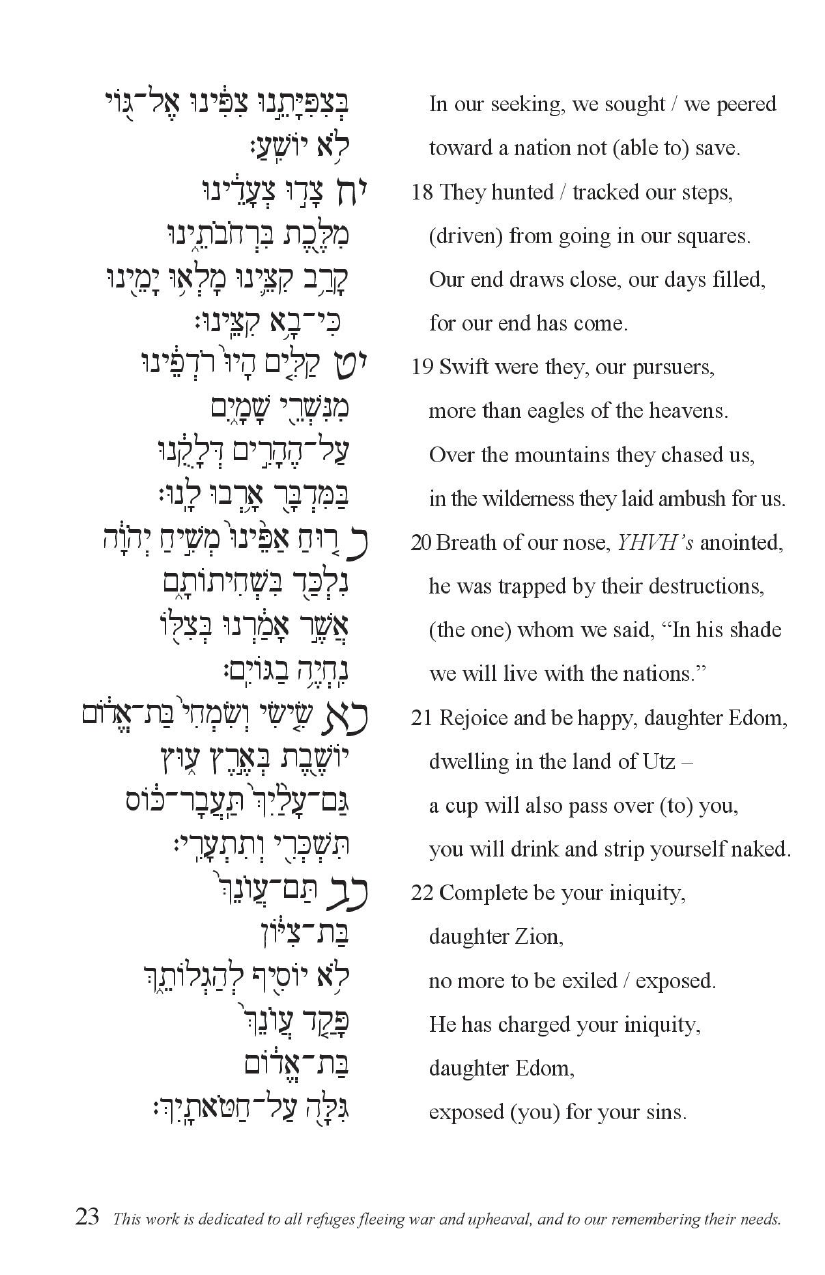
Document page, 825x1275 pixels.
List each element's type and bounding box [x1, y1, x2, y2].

text_box [0, 0, 825, 1275]
